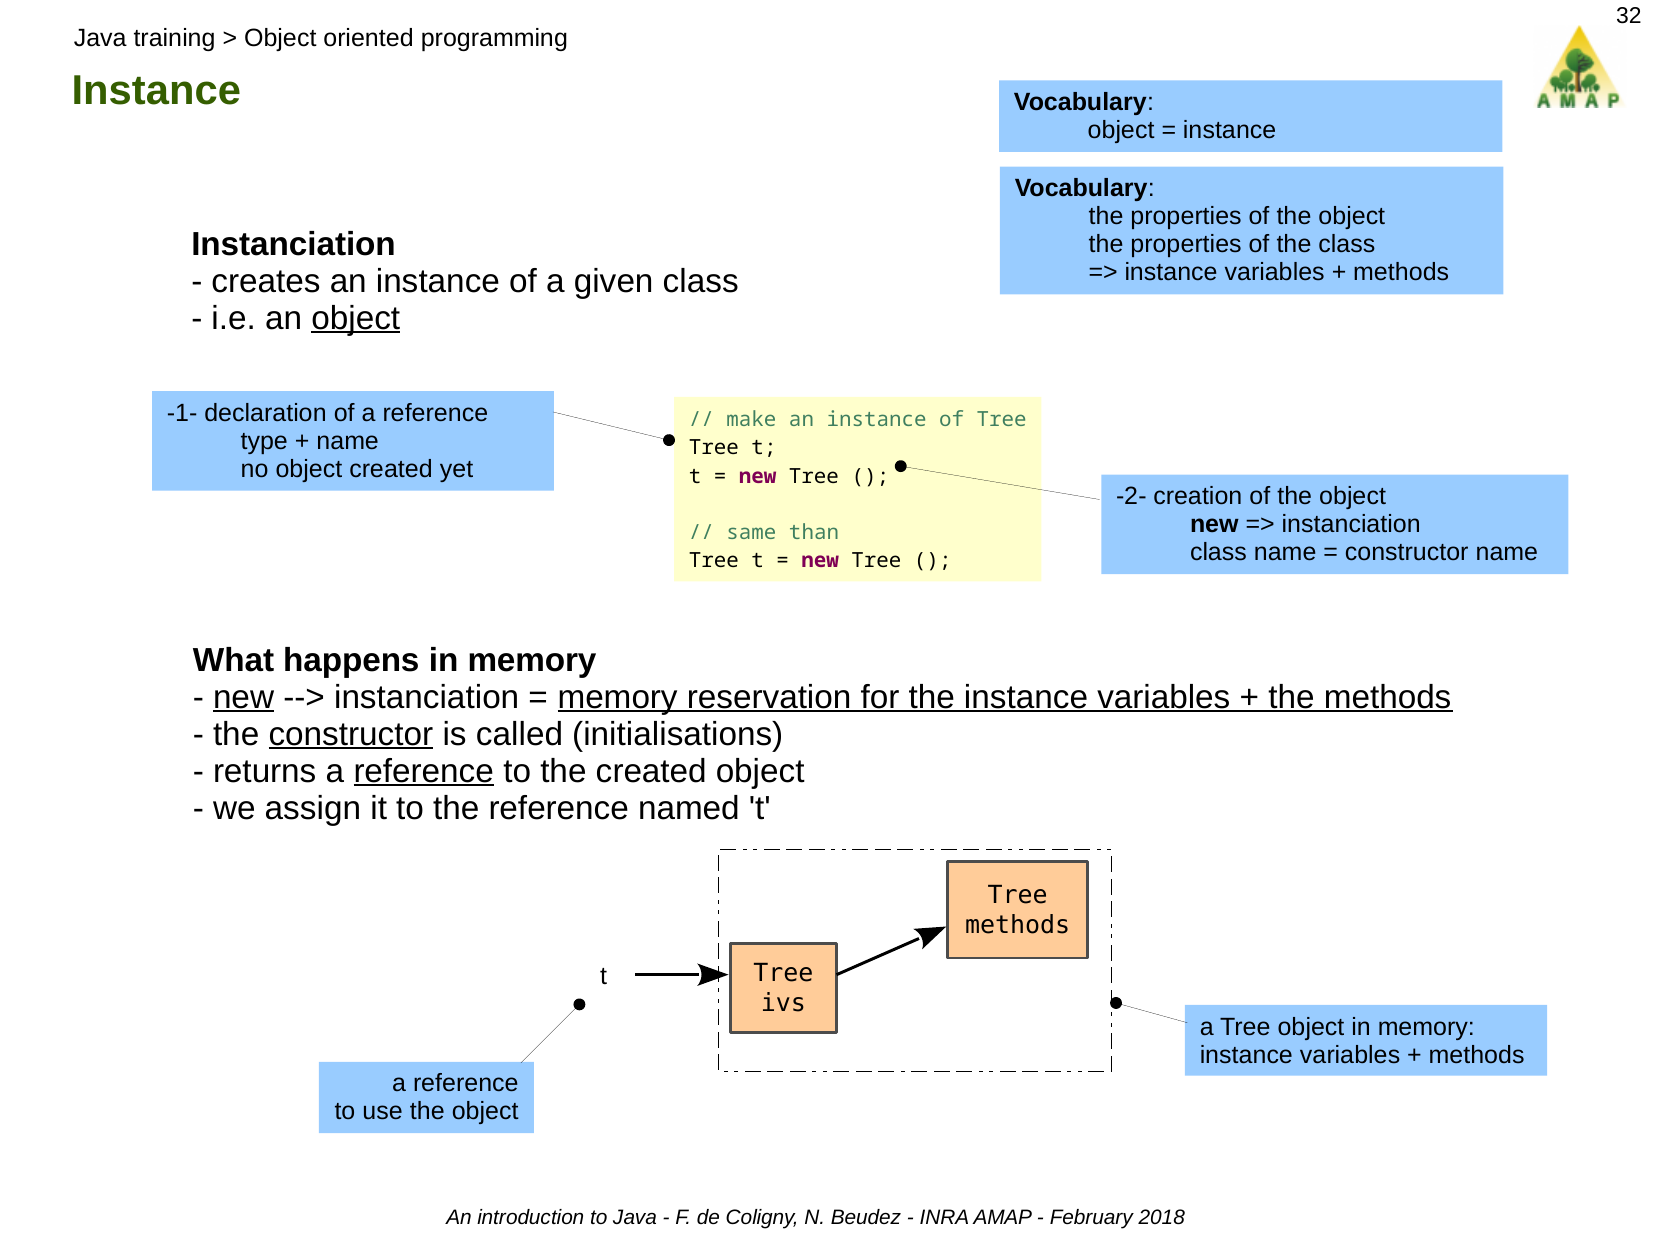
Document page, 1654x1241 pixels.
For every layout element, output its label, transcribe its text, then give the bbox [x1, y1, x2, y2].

text_box Tree methods [947, 861, 1088, 958]
picture [1533, 25, 1627, 108]
text_box t [585, 954, 636, 1002]
text_box -1- declaration of a reference type + name no object created yet [152, 391, 554, 491]
text_box -2- creation of the object new => instanciation class name = constructor name [1101, 474, 1569, 575]
text_box What happens in memory - new --> instanciation = memory reservation for the instance variables + the methods - the constructor is called (initialisations) - returns a reference to the created object - we assign it to the reference named 't' [178, 633, 1654, 837]
text_box Java training > Object oriented programming [59, 16, 1004, 60]
text_box a Tree object in memory: instance variables + methods [1184, 1004, 1548, 1076]
text_box Vocabulary: the properties of the object the properties of the class => instance variables + methods [999, 166, 1504, 295]
text_box Instanciation - creates an instance of a given class - i.e. an object [176, 218, 1454, 346]
text_box Tree ivs [730, 943, 837, 1033]
text_box // make an instance of Tree Tree t; t = new Tree (); // same than Tree t = new Tree (); [674, 396, 1042, 559]
text_box Vocabulary: object = instance [999, 80, 1503, 152]
text_box Instance [56, 59, 1120, 121]
text_box a reference to use the object [318, 1061, 534, 1134]
